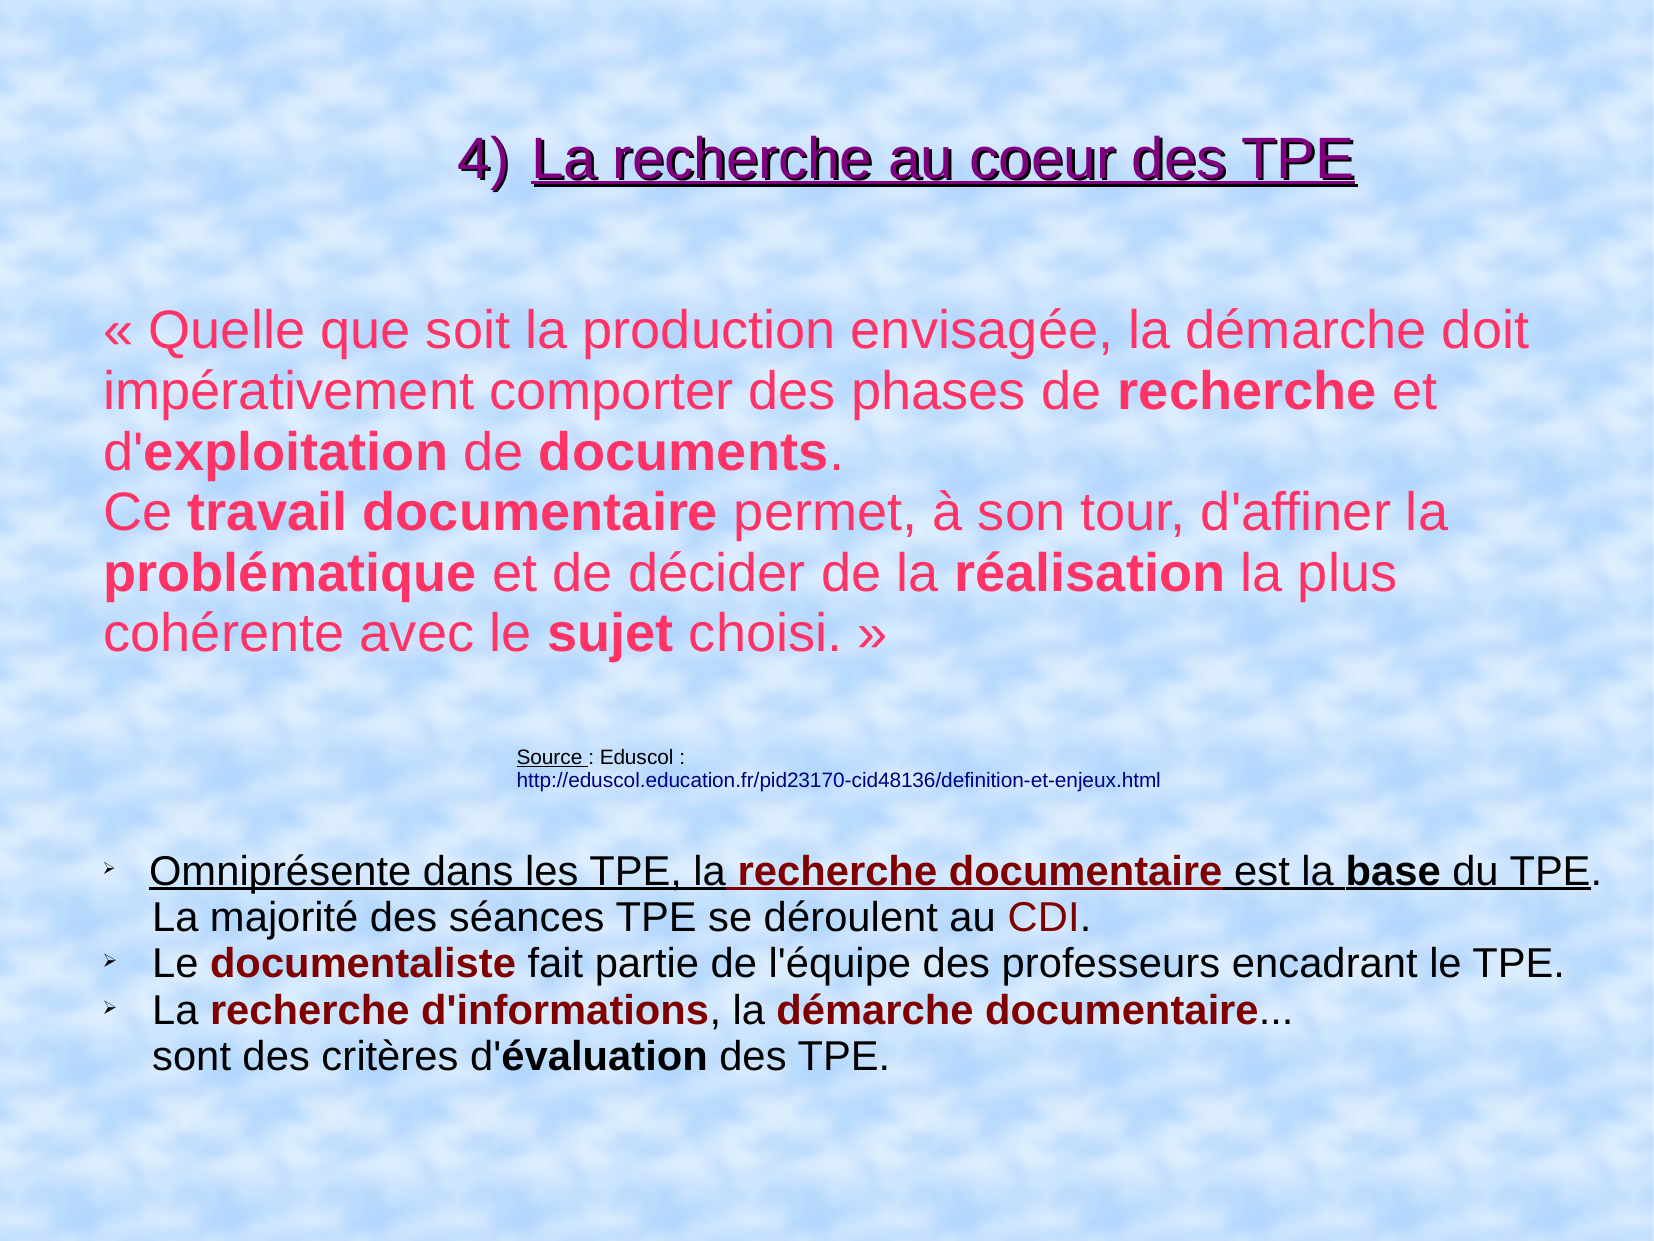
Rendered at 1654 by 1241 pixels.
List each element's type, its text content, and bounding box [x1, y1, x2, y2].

text_box Omniprésente dans les TPE, la recherche documentaire est la base du TPE. La majorité des séances TPE se déroulent au CDI. Le documentaliste fait partie de l'équipe des professeurs encadrant le TPE. La recherche d'informations, la démarche documentaire... sont des critères d'évaluation des TPE. [87, 839, 1654, 1093]
text_box Source : Eduscol : http://eduscol.education.fr/pid23170-cid48136/definition-et-enjeux.html [501, 738, 1182, 799]
text_box « Quelle que soit la production envisagée, la démarche doit impérativement comporter des phases de recherche et d'exploitation de documents. Ce travail documentaire permet, à son tour, d'affiner la problématique et de décider de la réalisation la plus cohérente avec le sujet choisi. » [88, 292, 1565, 680]
text_box 4) La recherche au coeur des TPE [442, 118, 1371, 198]
picture [0, 0, 1654, 1241]
